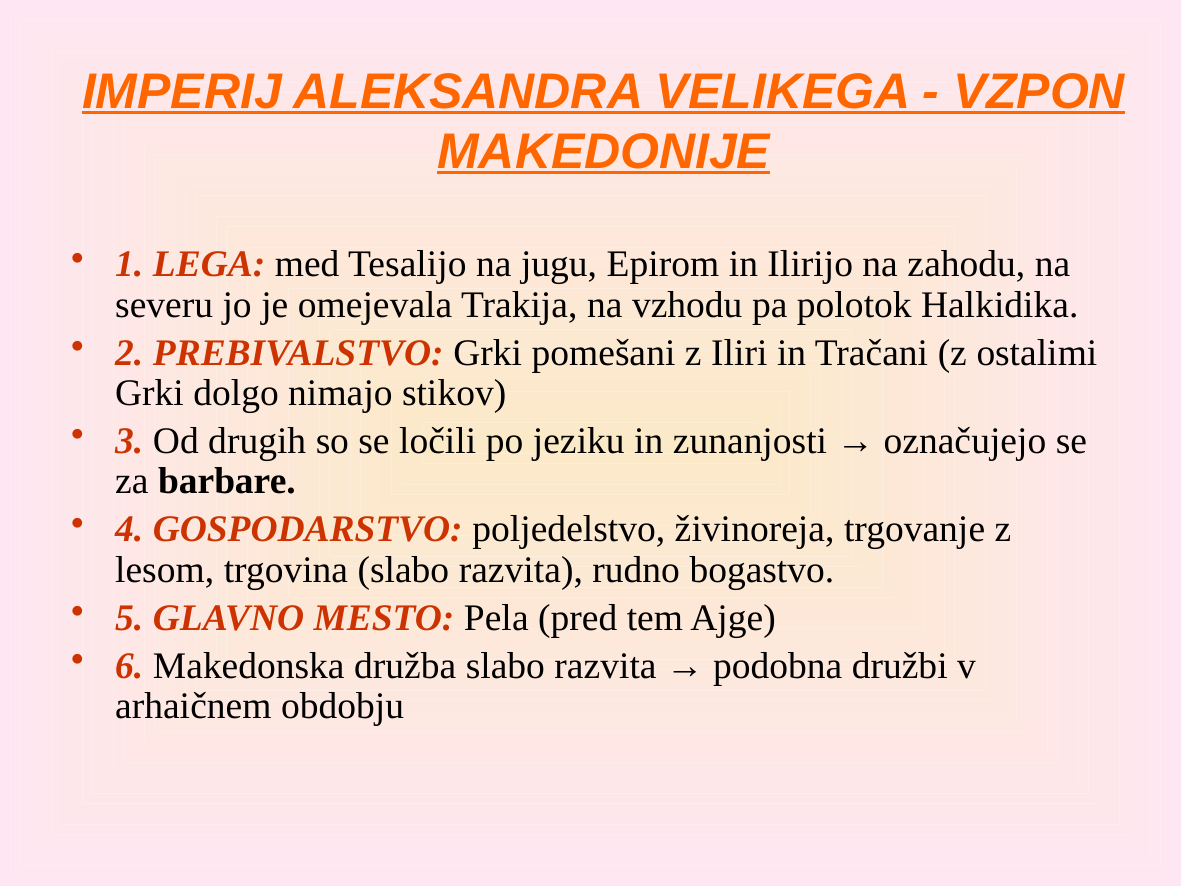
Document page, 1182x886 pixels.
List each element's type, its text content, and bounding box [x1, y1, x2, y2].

title IMPERIJ ALEKSANDRA VELIKEGA - VZPON MAKEDONIJE [59, 35, 1149, 202]
list 1. LEGA: med Tesalijo na jugu, Epirom in Ilirijo na zahodu, na severu jo je omejevala Trakija, na vzhodu pa polotok Halkidika. 2. PREBIVALSTVO: Grki pomešani z Iliri in Tračani (z ostalimi Grki dolgo nimajo stikov) 3. Od drugih so se ločili po jeziku in zunanjosti → označujejo se za barbare. 4. GOSPODARSTVO: poljedelstvo, živinoreja, trgovanje z lesom, trgovina (slabo razvita), rudno bogastvo. 5. GLAVNO MESTO: Pela (pred tem Ajge) 6. Makedonska družba slabo razvita → podobna družbi v arhaičnem obdobju [59, 238, 1123, 792]
